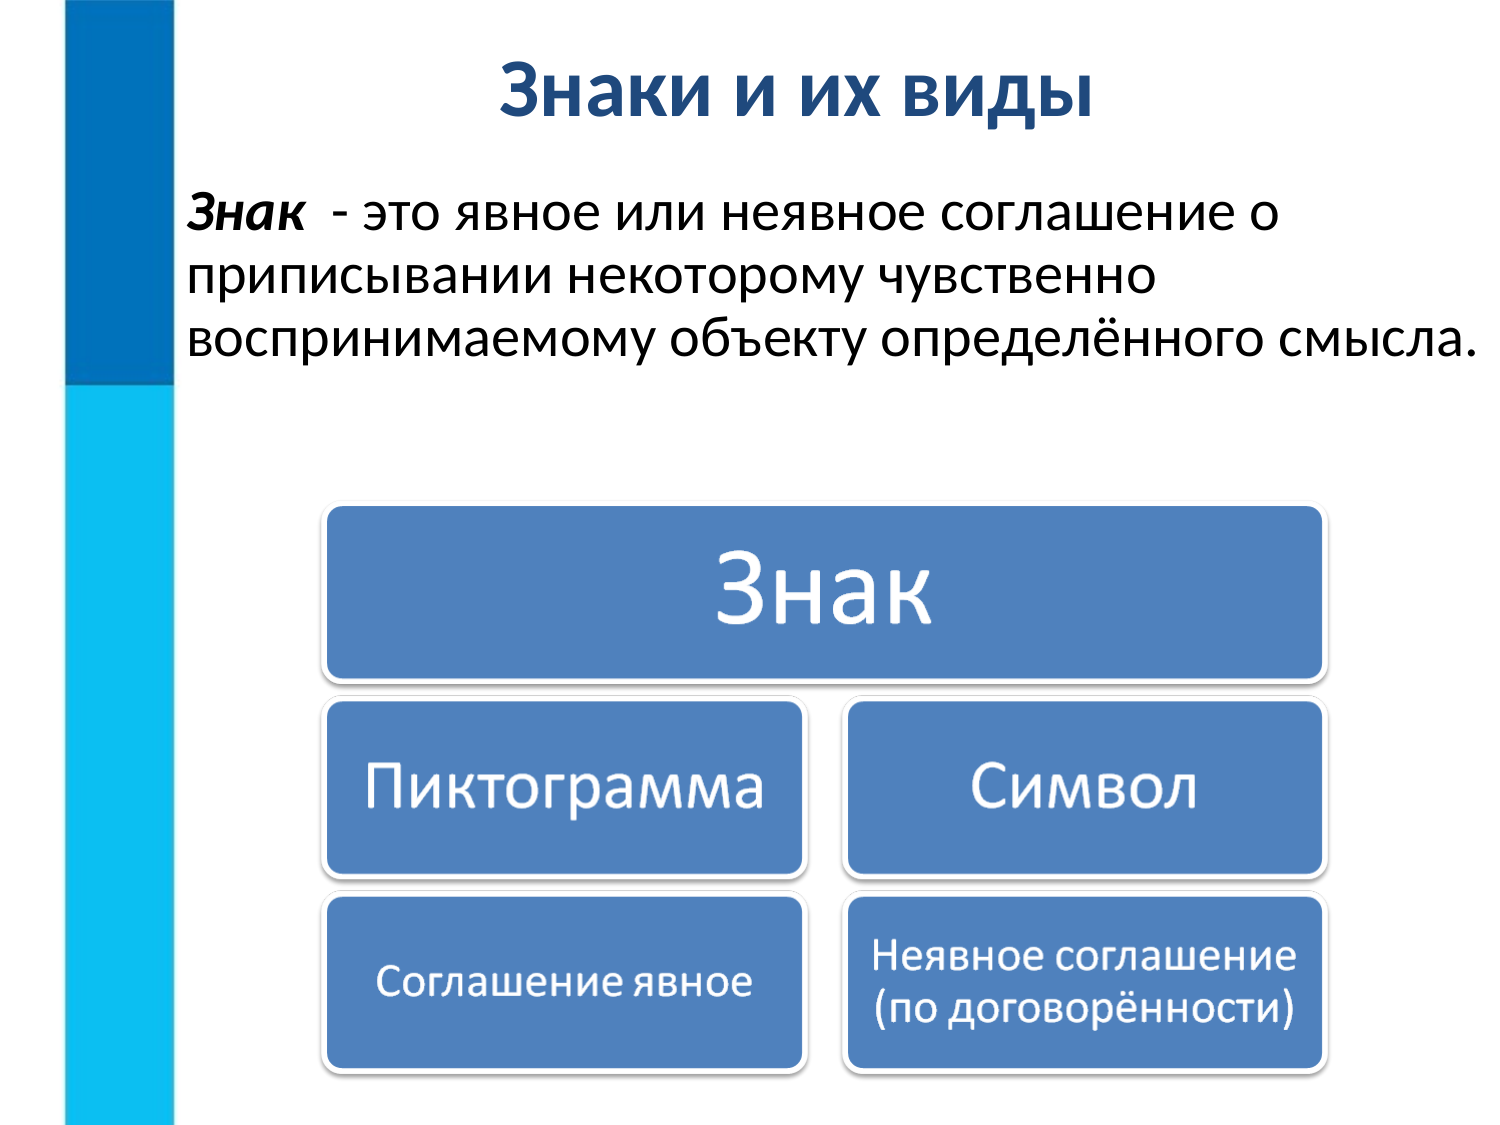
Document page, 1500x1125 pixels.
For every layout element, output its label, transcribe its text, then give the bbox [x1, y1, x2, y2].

text_box Знаки и их виды [171, 30, 1426, 135]
text_box Знак - это явное или неявное соглашение о приписывании некоторому чувственно воспринимаемому объекту определённого смысла. [171, 172, 1500, 492]
picture [171, 492, 1500, 1125]
picture [0, 0, 1500, 1125]
